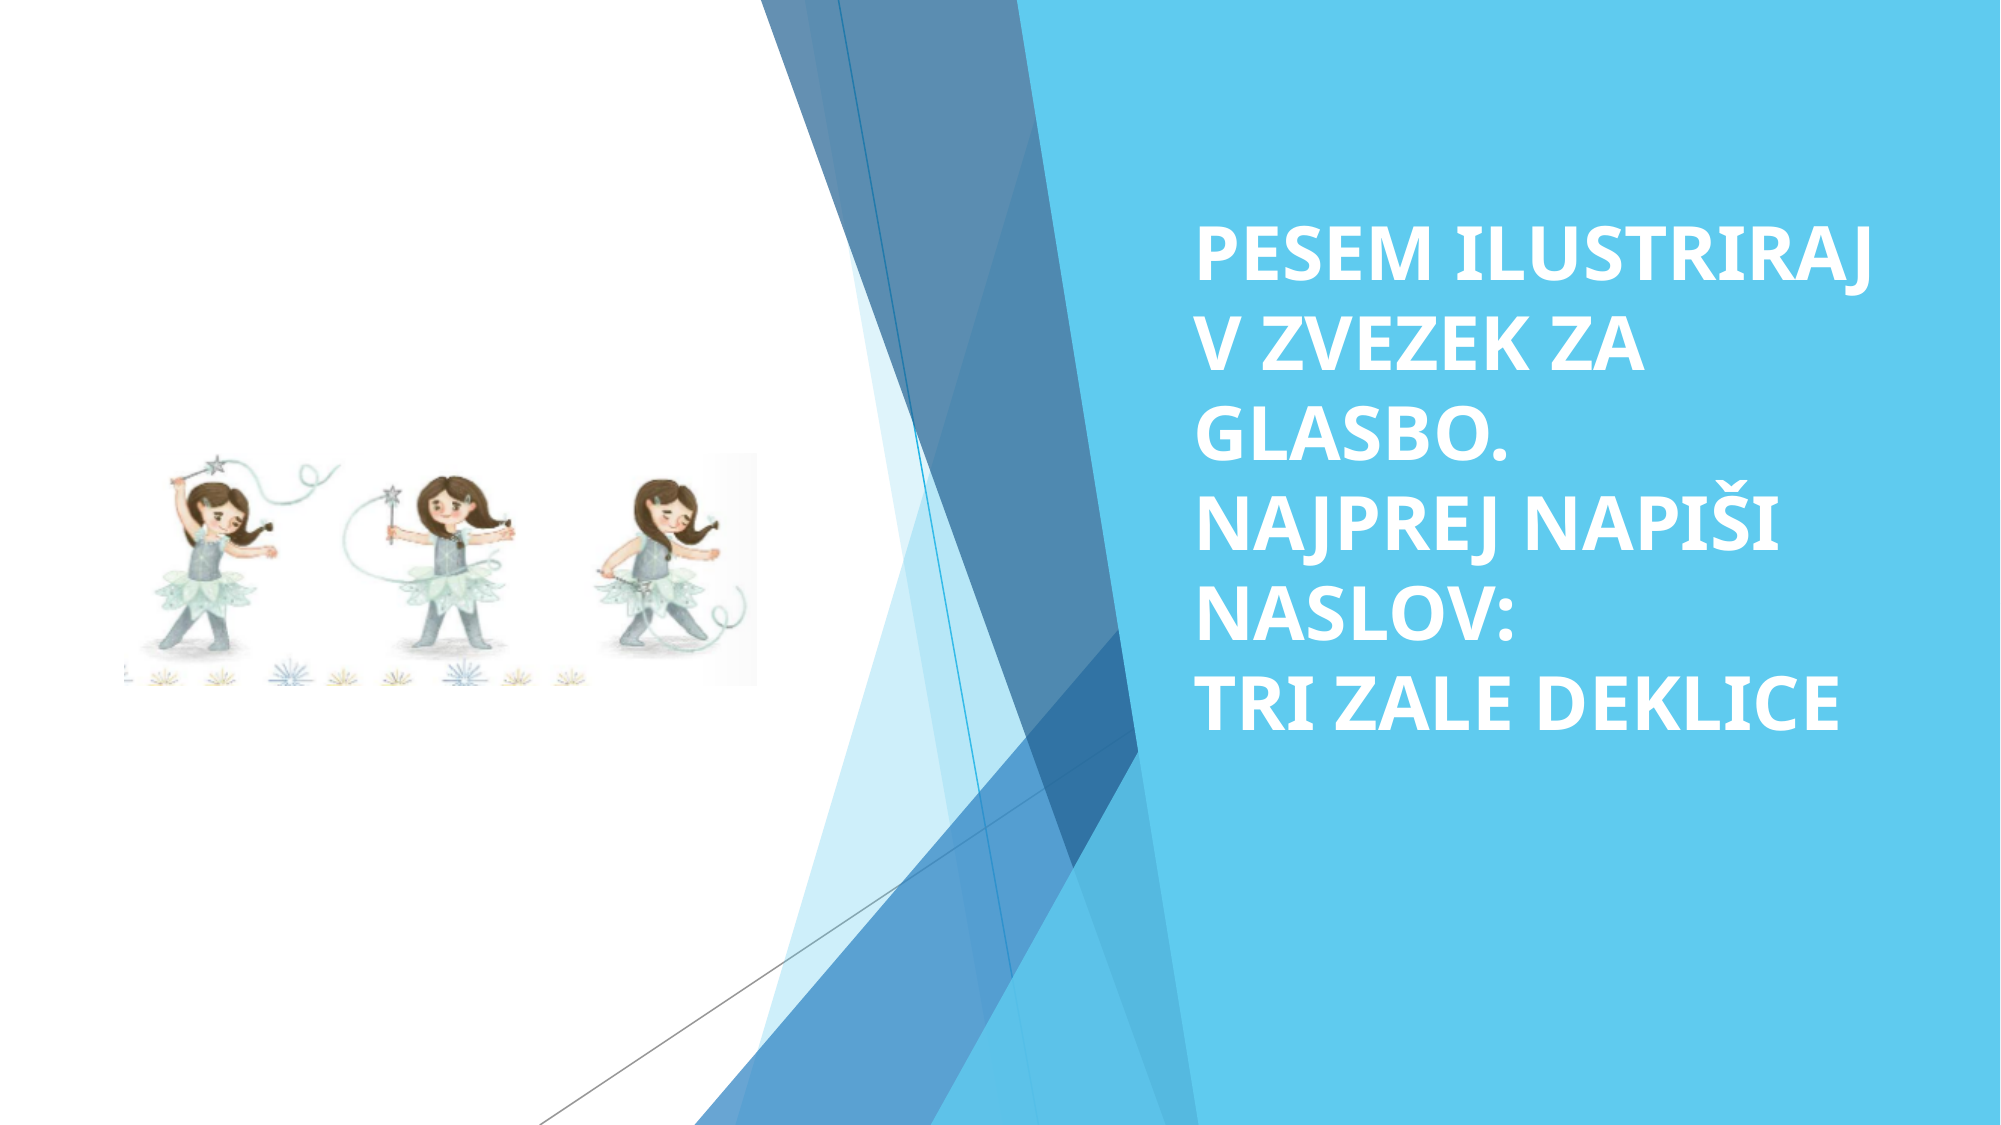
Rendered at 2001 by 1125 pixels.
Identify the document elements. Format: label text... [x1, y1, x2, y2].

title PESEM ILUSTRIRAJ V ZVEZEK ZA GLASBO. NAJPREJ NAPIŠI NASLOV: TRI ZALE DEKLICE [1178, 99, 1919, 603]
text_box [0, 0, 2000, 1125]
list [1178, 603, 1919, 1010]
picture [124, 453, 757, 686]
